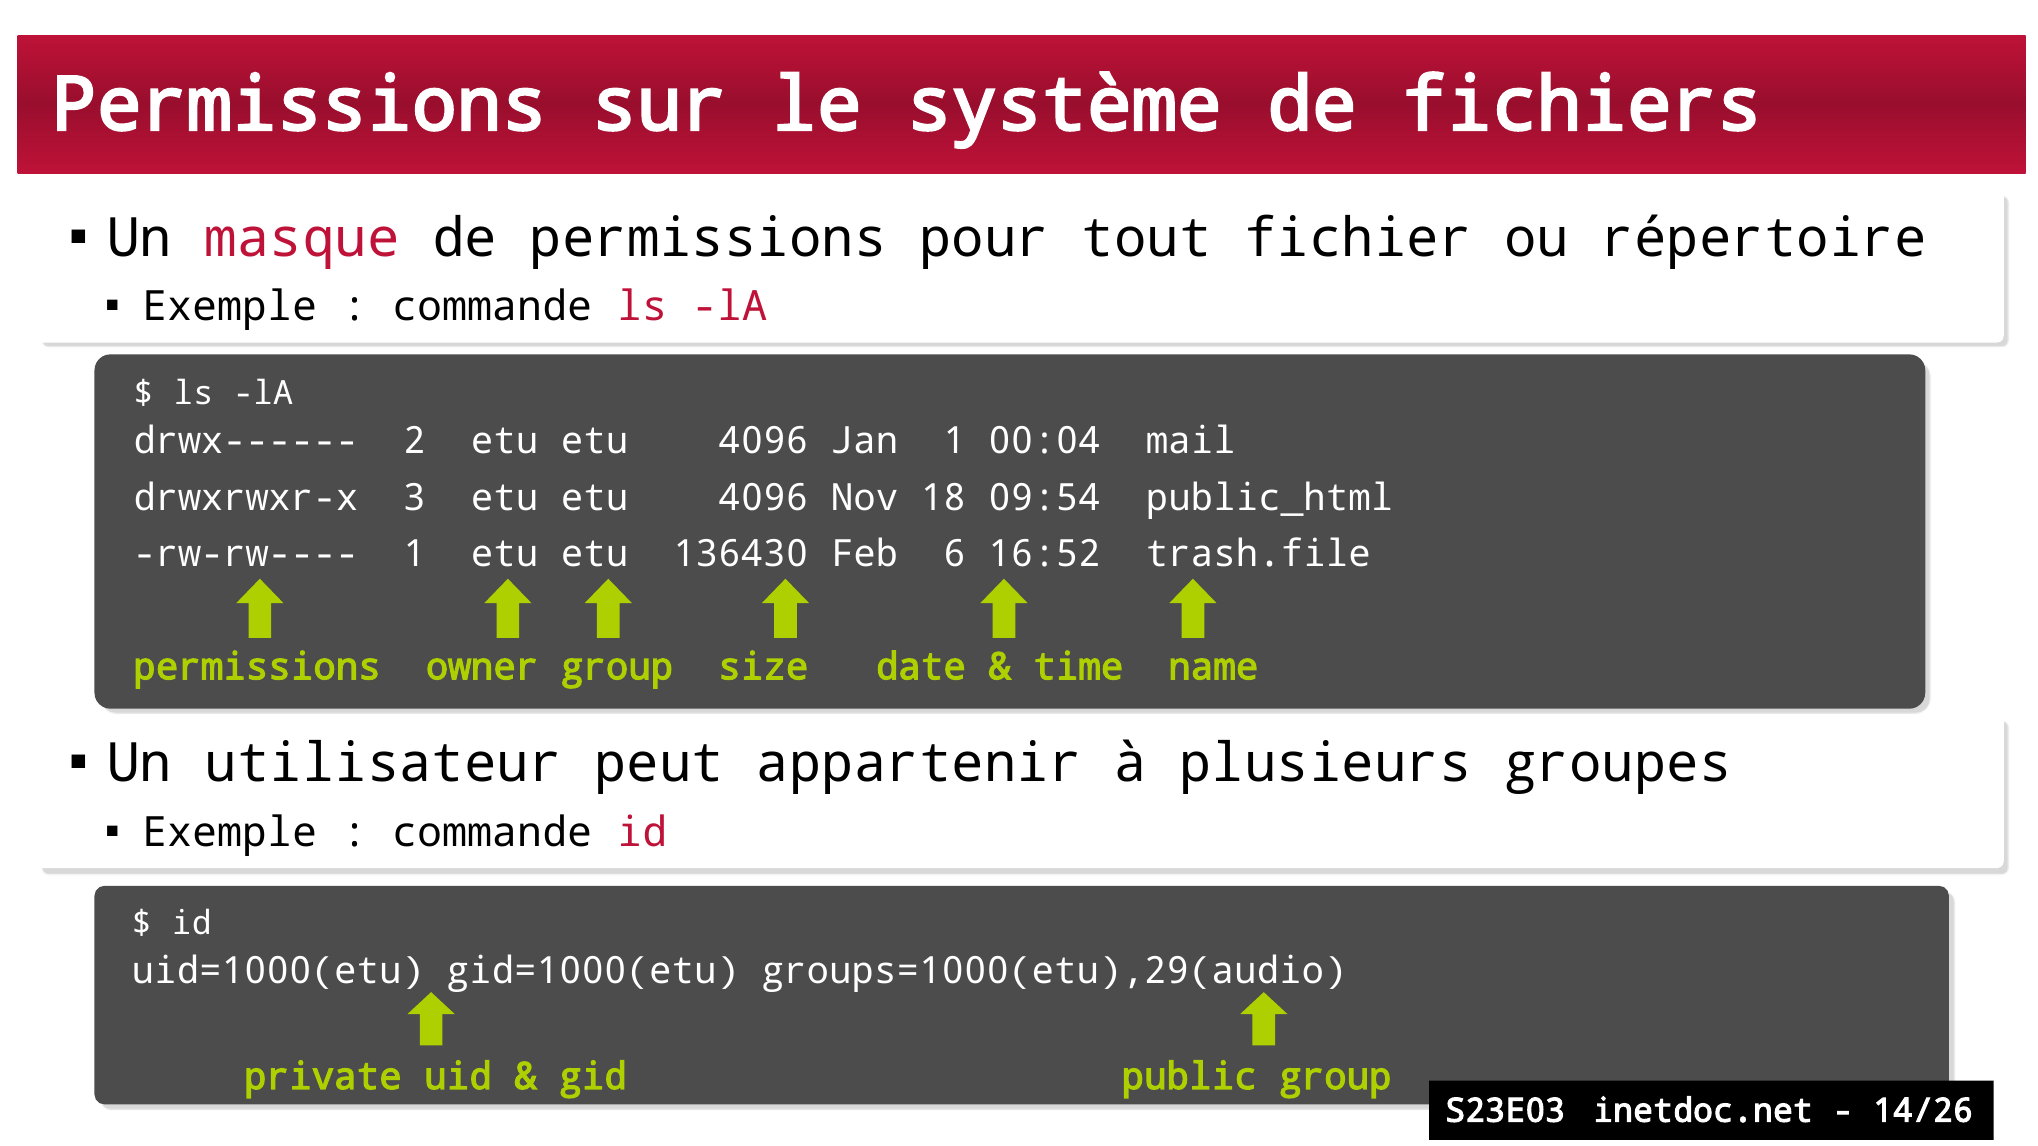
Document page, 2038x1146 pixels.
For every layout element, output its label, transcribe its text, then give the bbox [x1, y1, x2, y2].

text_box [236, 578, 284, 638]
text_box [407, 992, 455, 1046]
text_box $ id uid=1000(etu) gid=1000(etu) groups=1000(etu),29(audio) private uid & gid public group [94, 885, 1949, 1105]
text_box [484, 578, 532, 638]
text_box S23E03 inetdoc.net - <numéro>/26 [1429, 1080, 1994, 1140]
text_box [1240, 992, 1288, 1046]
text_box [1169, 578, 1217, 638]
text_box Permissions sur le système de fichiers [17, 35, 2026, 174]
text_box $ ls -lA drwx------ 2 etu etu 4096 Jan 1 00:04 mail drwxrwxr-x 3 etu etu 4096 Nov 18 09:54 public_html -rw-rw---- 1 etu etu 136430 Feb 6 16:52 trash.file permissions owner group size date & time name [94, 354, 1926, 709]
text_box Un utilisateur peut appartenir à plusieurs groupes Exemple : commande id [35, 714, 2004, 869]
text_box Un masque de permissions pour tout fichier ou répertoire Exemple : commande ls -lA [35, 188, 2004, 343]
text_box [761, 578, 810, 638]
text_box [584, 578, 632, 638]
text_box [980, 578, 1028, 638]
